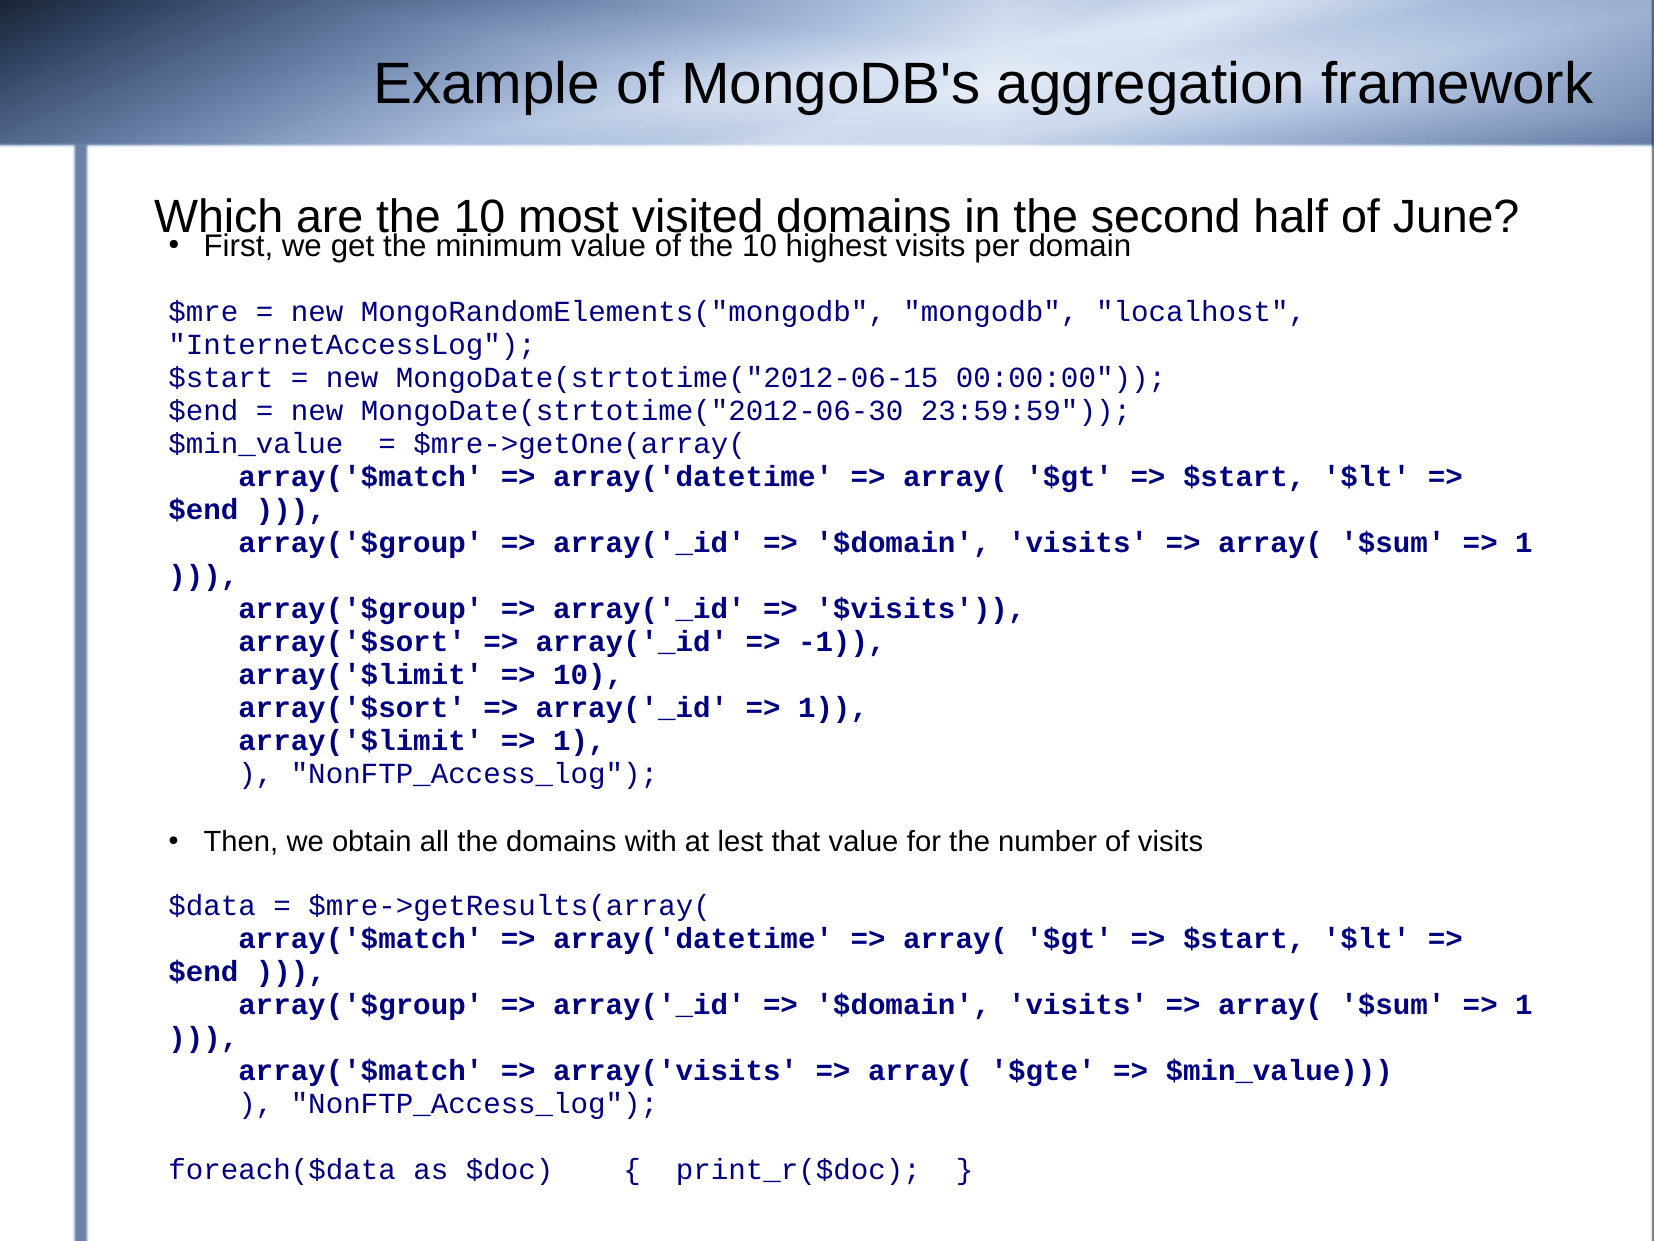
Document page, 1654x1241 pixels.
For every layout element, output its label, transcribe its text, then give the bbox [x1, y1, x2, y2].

list Which are the 10 most visited domains in the second half of June? [154, 164, 1596, 292]
picture [0, 0, 1654, 1241]
title Example of MongoDB's aggregation framework [154, 49, 1596, 118]
text_box First, we get the minimum value of the 10 highest visits per domain $mre = new MongoRandomElements("mongodb", "mongodb", "localhost", "InternetAccessLog"); $start = new MongoDate(strtotime("2012-06-15 00:00:00")); $end = new MongoDate(strtotime("2012-06-30 23:59:59")); $min_value = $mre->getOne(array( array('$match' => array('datetime' => array( '$gt' => $start, '$lt' => $end ))), array('$group' => array('_id' => '$domain', 'visits' => array( '$sum' => 1 ))), array('$group' => array('_id' => '$visits')), array('$sort' => array('_id' => -1)), array('$limit' => 10), array('$sort' => array('_id' => 1)), array('$limit' => 1), ), "NonFTP_Access_log"); Then, we obtain all the domains with at lest that value for the number of visits $data = $mre->getResults(array( array('$match' => array('datetime' => array( '$gt' => $start, '$lt' => $end ))), array('$group' => array('_id' => '$domain', 'visits' => array( '$sum' => 1 ))), array('$match' => array('visits' => array( '$gte' => $min_value))) ), "NonFTP_Access_log"); foreach($data as $doc) { print_r($doc); } [153, 220, 1566, 1241]
